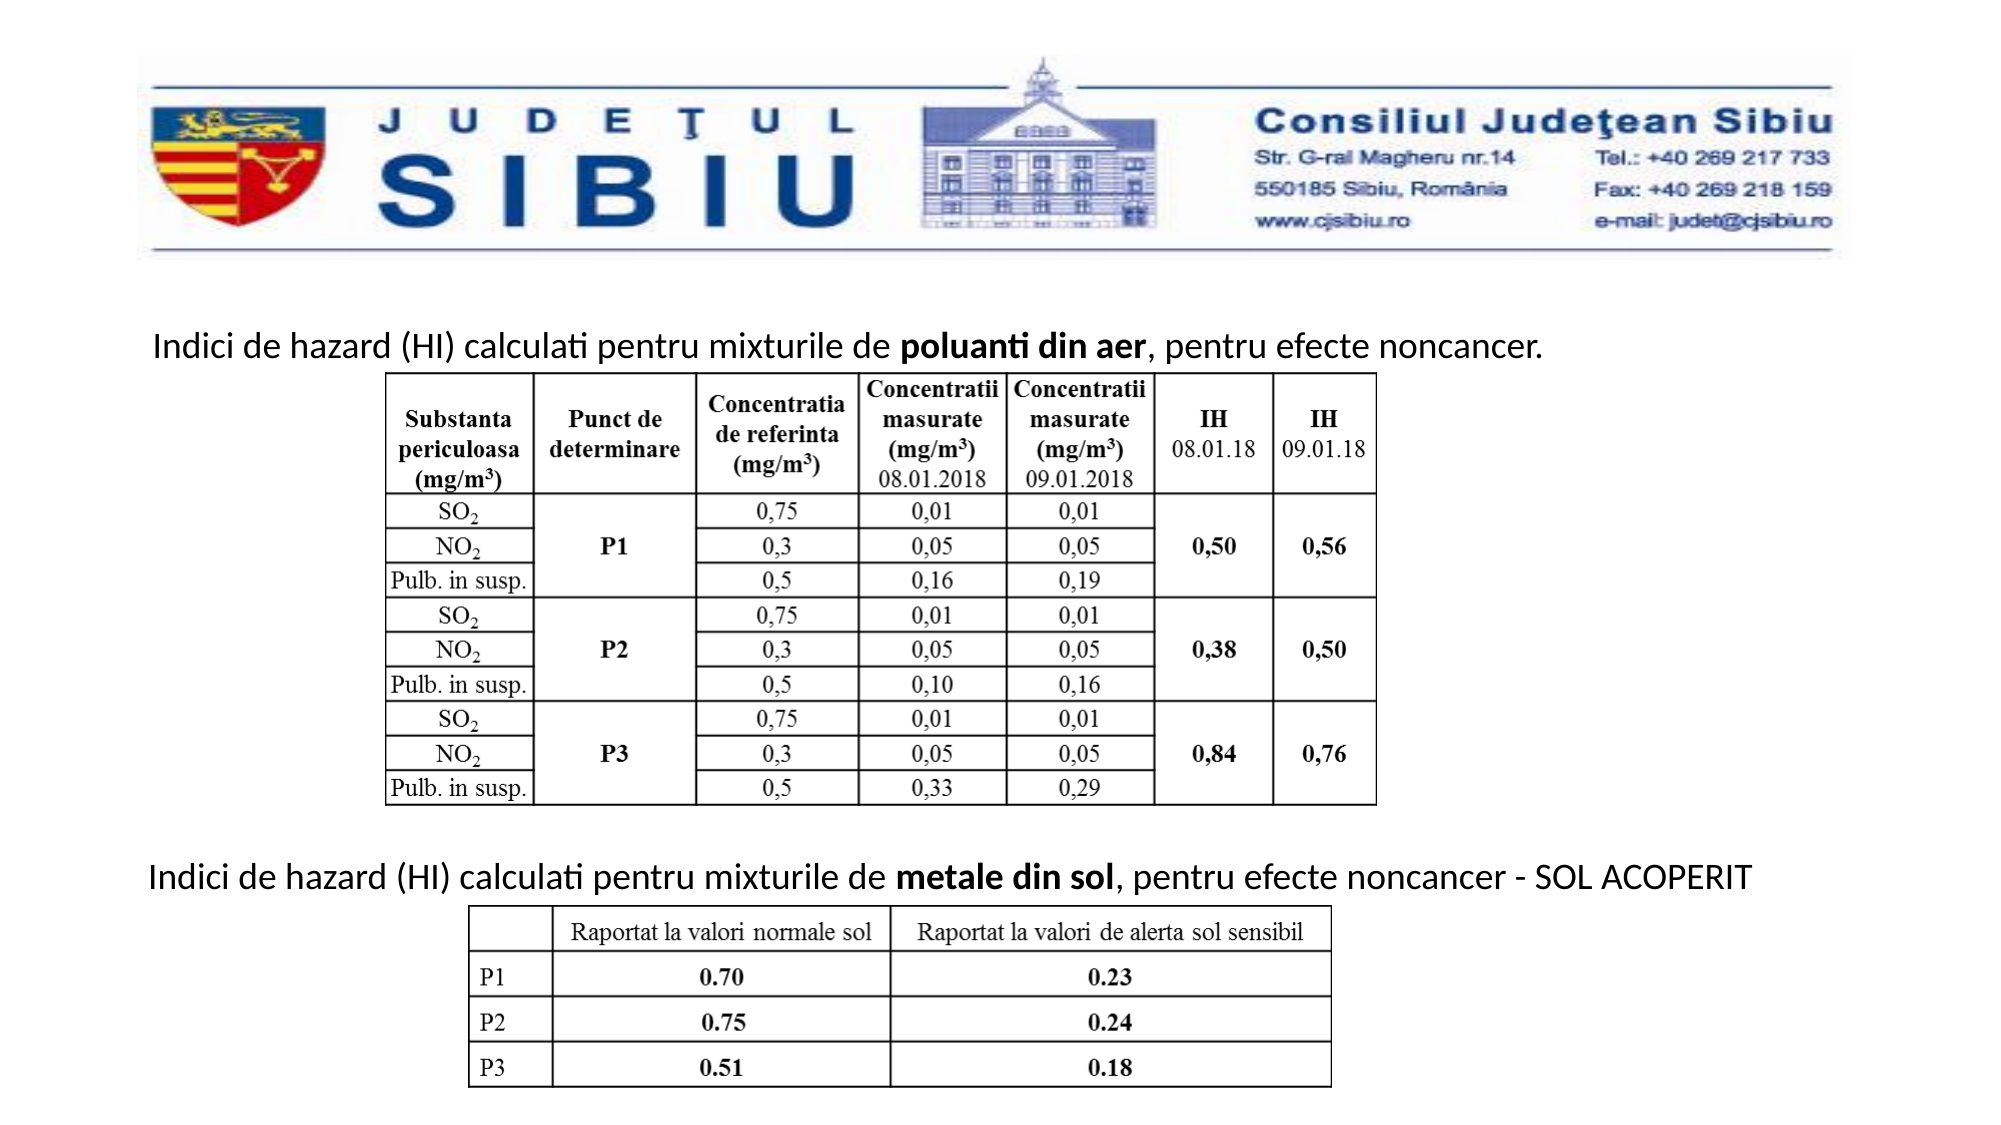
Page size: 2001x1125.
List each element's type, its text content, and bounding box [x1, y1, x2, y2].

text_box Indici de hazard (HI) calculati pentru mixturile de metale din sol, pentru efecte noncancer - SOL ACOPERIT [133, 822, 1851, 905]
picture [137, 54, 1851, 260]
text_box Indici de hazard (HI) calculati pentru mixturile de poluanti din aer, pentru efecte noncancer. [138, 291, 1850, 373]
picture [385, 373, 1377, 819]
picture [468, 905, 1332, 1097]
